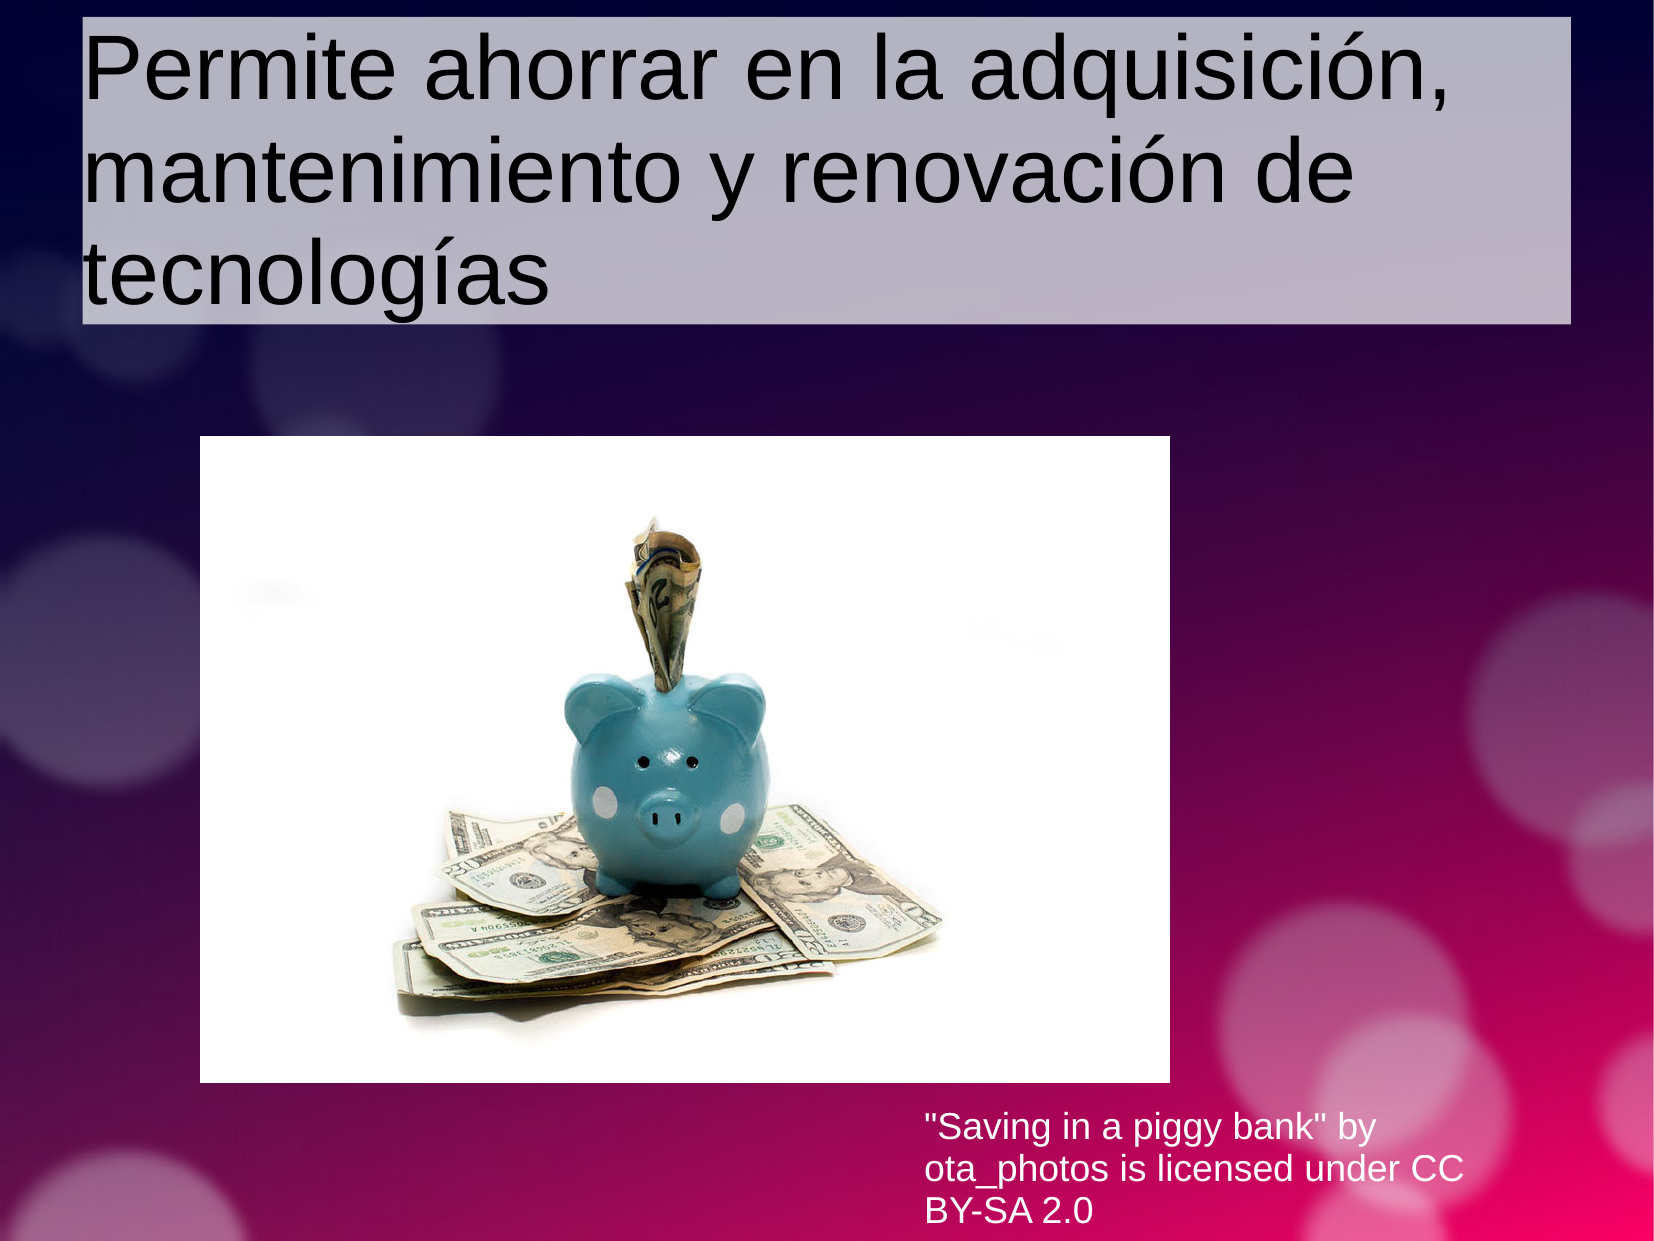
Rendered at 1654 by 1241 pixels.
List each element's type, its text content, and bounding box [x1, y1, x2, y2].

picture [0, 0, 1654, 1241]
title Permite ahorrar en la adquisición, mantenimiento y renovación de tecnologías [82, 16, 1571, 325]
text_box "Saving in a piggy bank" by ota_photos is licensed under CC BY-SA 2.0 [909, 1098, 1489, 1240]
